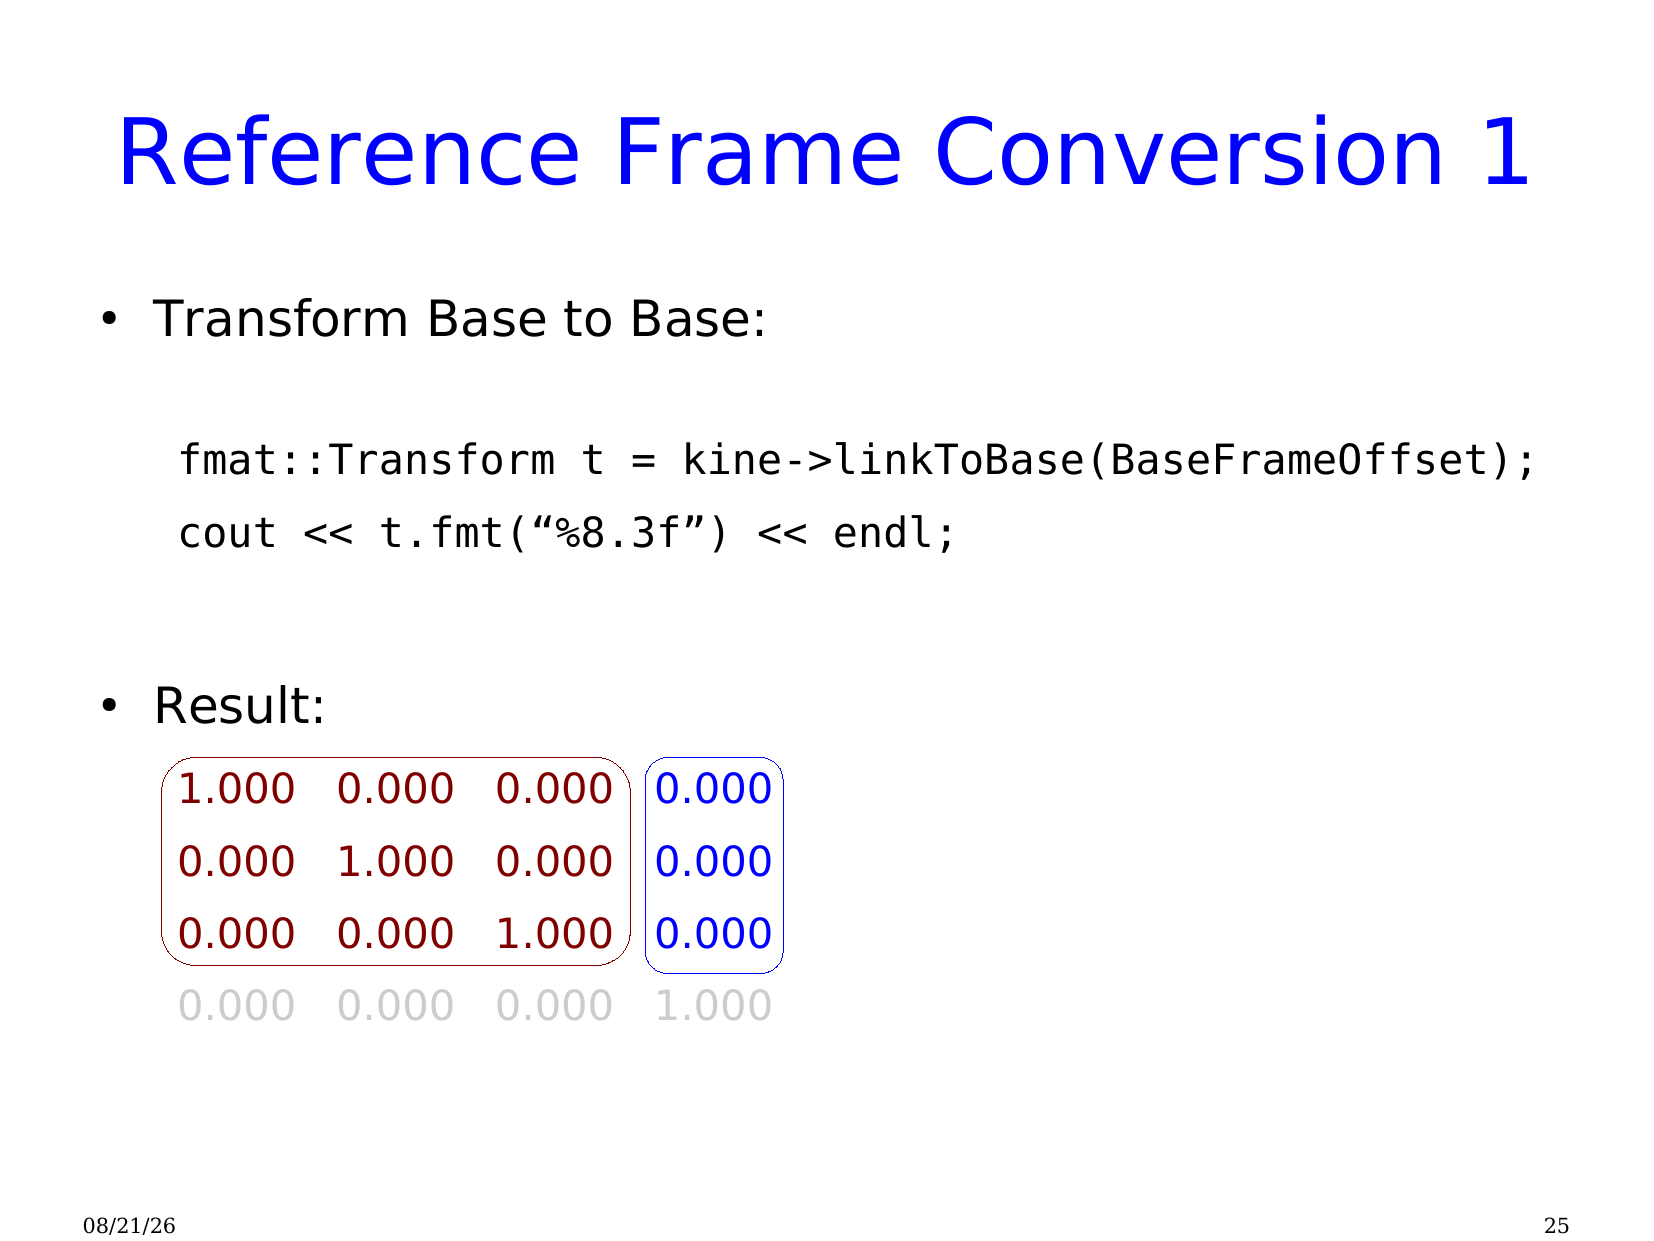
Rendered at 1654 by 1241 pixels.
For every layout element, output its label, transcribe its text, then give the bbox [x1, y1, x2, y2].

list Transform Base to Base: fmat::Transform t = kine->linkToBase(BaseFrameOffset); cout << t.fmt(“%8.3f”) << endl; Result: 1.000 0.000 0.000 0.000 0.000 1.000 0.000 0.000 0.000 0.000 1.000 0.000 0.000 0.000 0.000 1.000 [82, 290, 1623, 1109]
title Reference Frame Conversion 1 [82, 49, 1571, 257]
